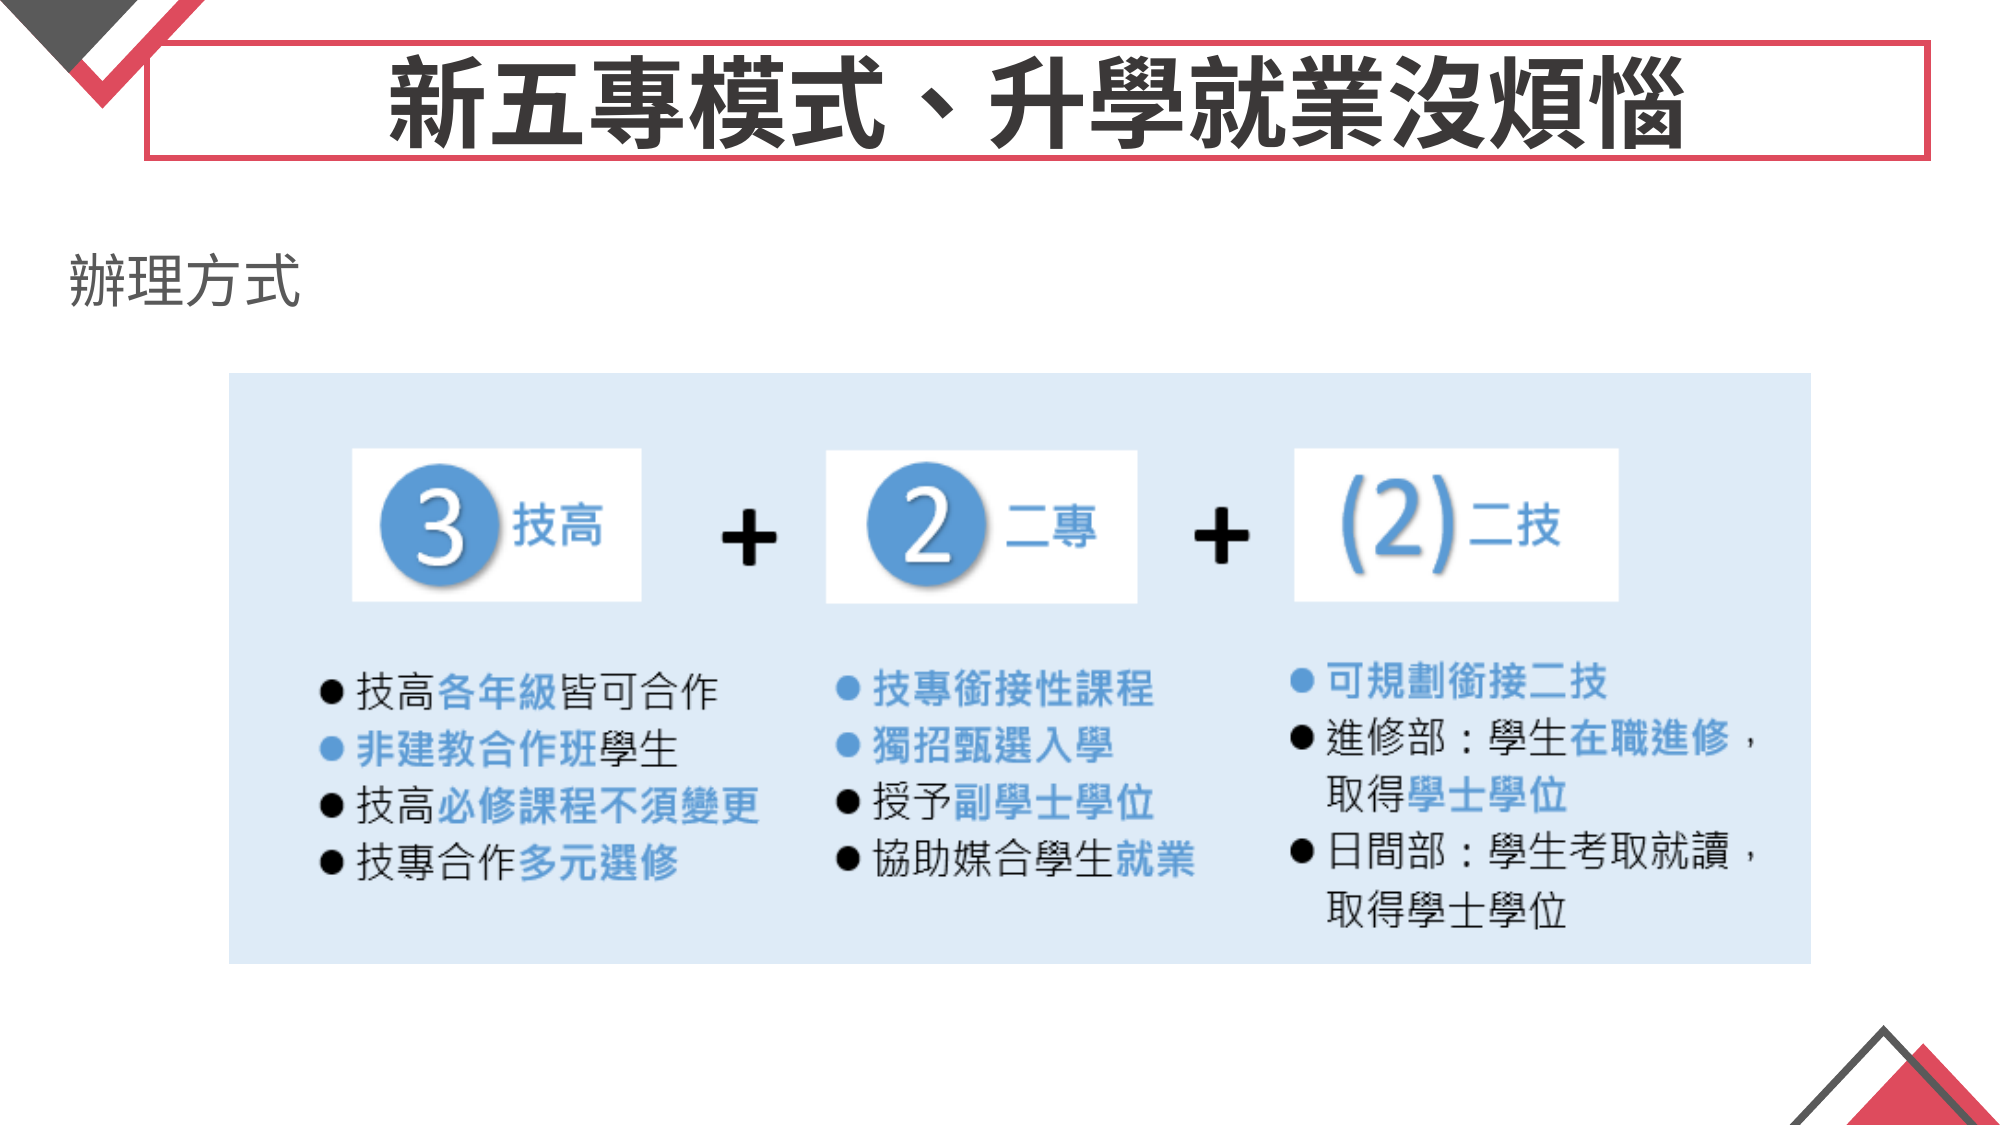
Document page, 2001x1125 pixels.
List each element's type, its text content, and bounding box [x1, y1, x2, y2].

text_box 辦理方式 [30, 248, 339, 323]
text_box [0, 0, 205, 109]
text_box [1789, 1025, 2000, 1125]
text_box 新五專模式、升學就業沒煩惱 [147, 43, 1928, 158]
picture [229, 373, 1811, 964]
